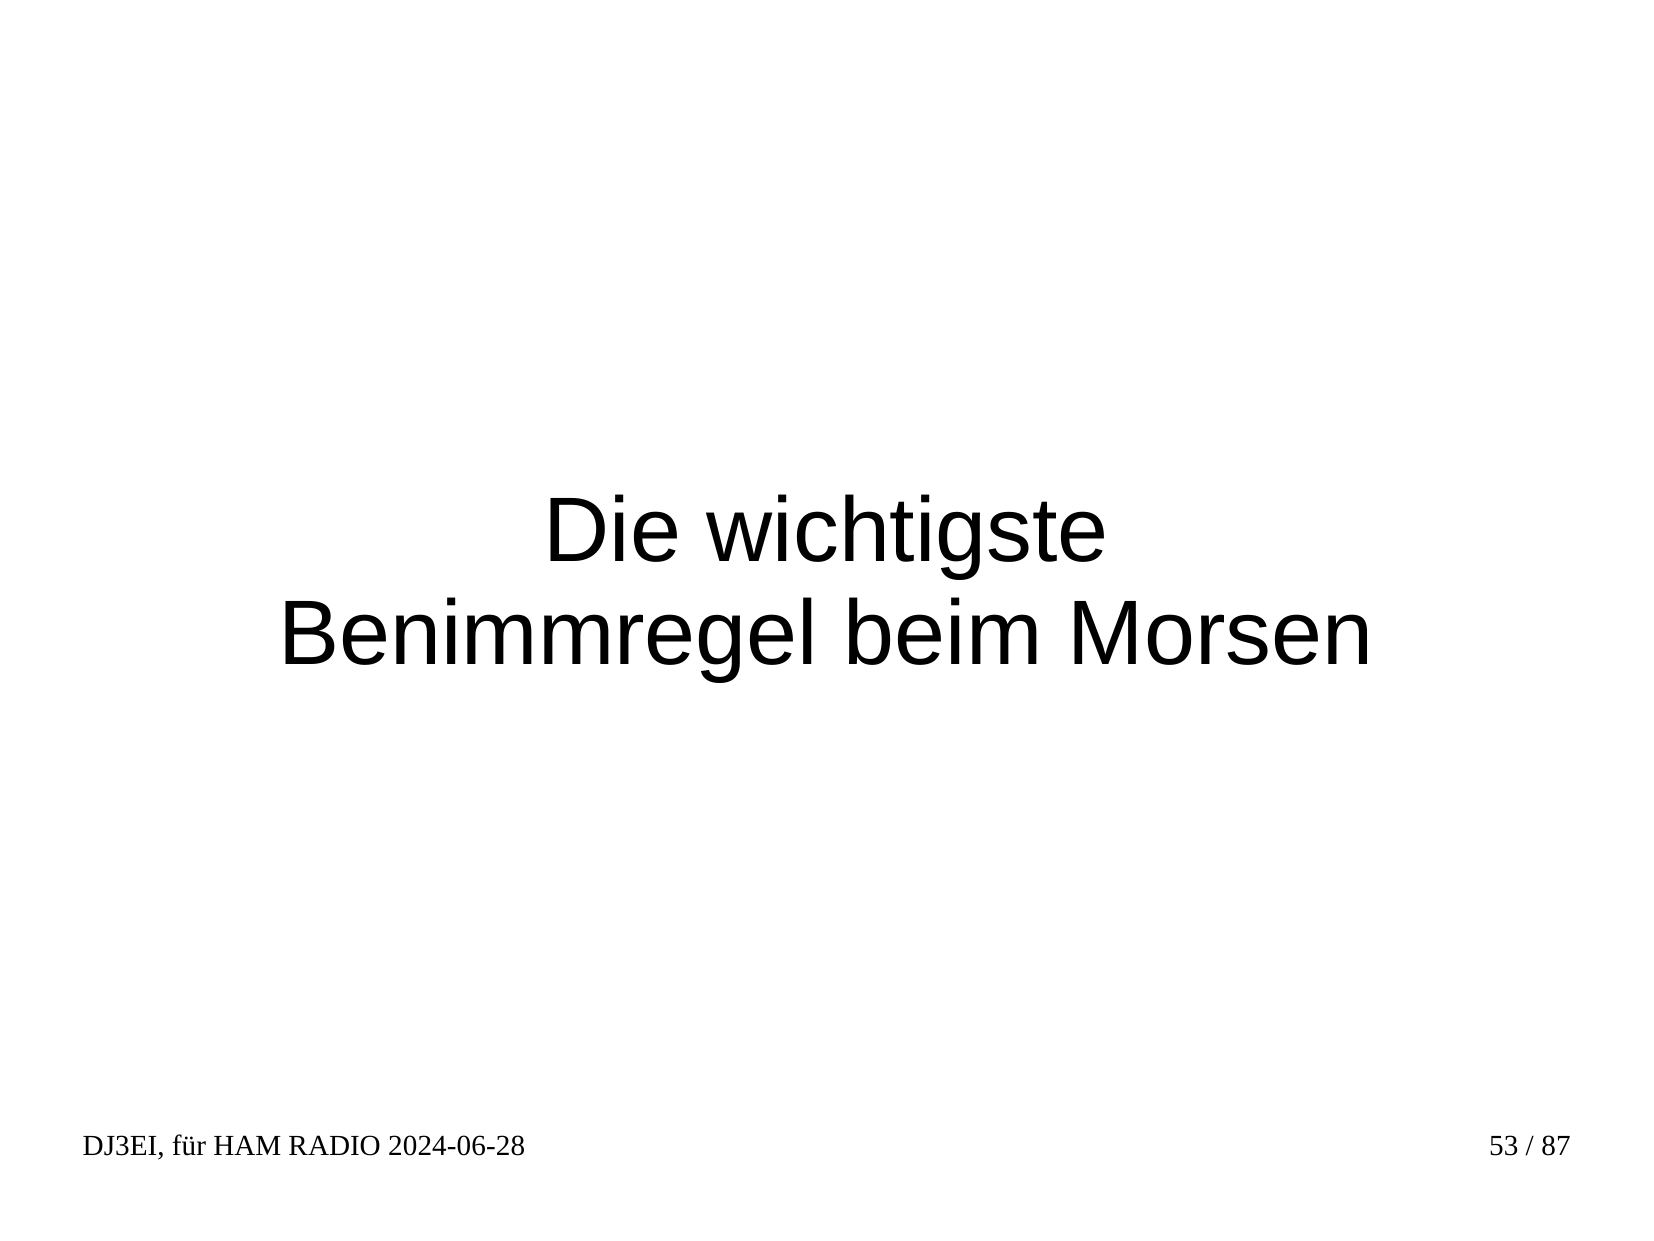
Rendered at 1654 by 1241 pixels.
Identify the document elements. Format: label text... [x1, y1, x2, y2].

title Die wichtigste Benimmregel beim Morsen [82, 477, 1571, 686]
